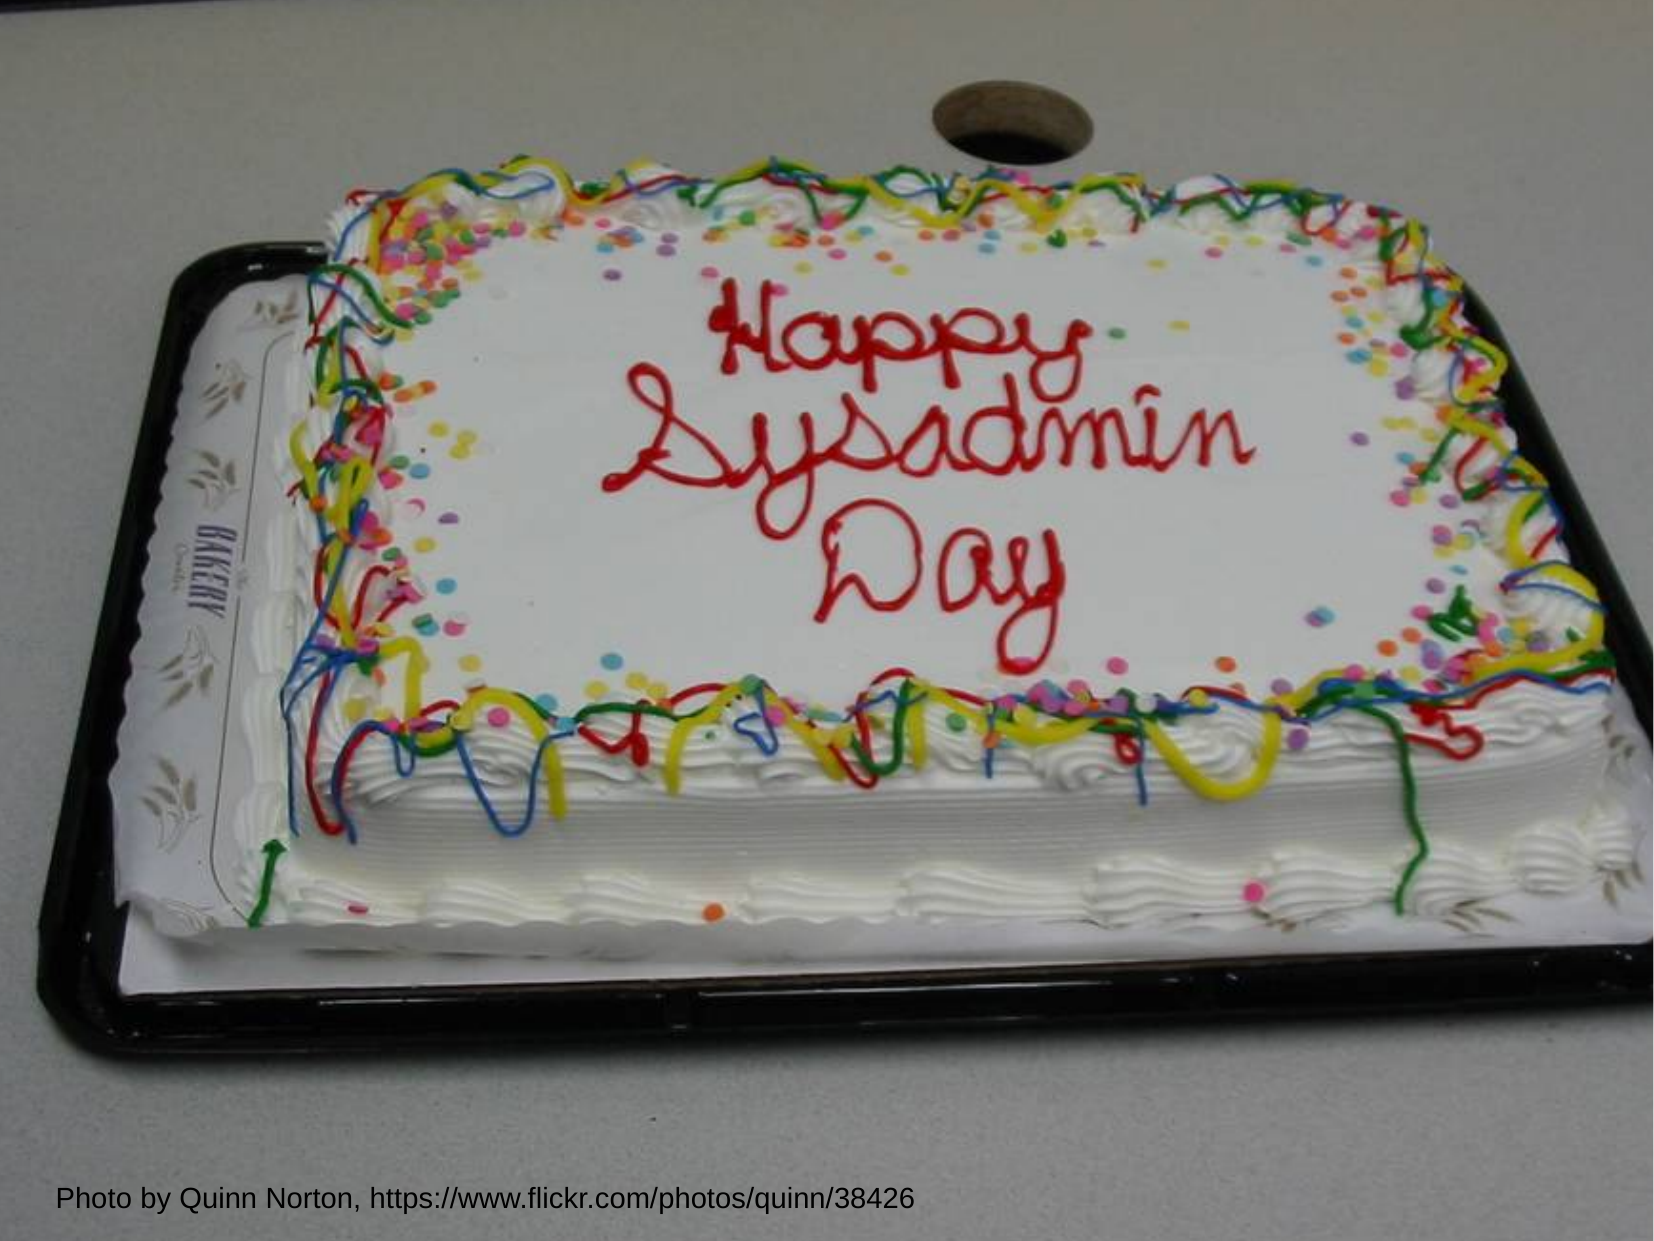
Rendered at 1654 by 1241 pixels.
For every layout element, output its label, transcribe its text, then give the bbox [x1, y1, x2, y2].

picture [0, 0, 1654, 1241]
title Photo by Quinn Norton, https://www.flickr.com/photos/quinn/38426 [0, 1095, 1231, 1241]
